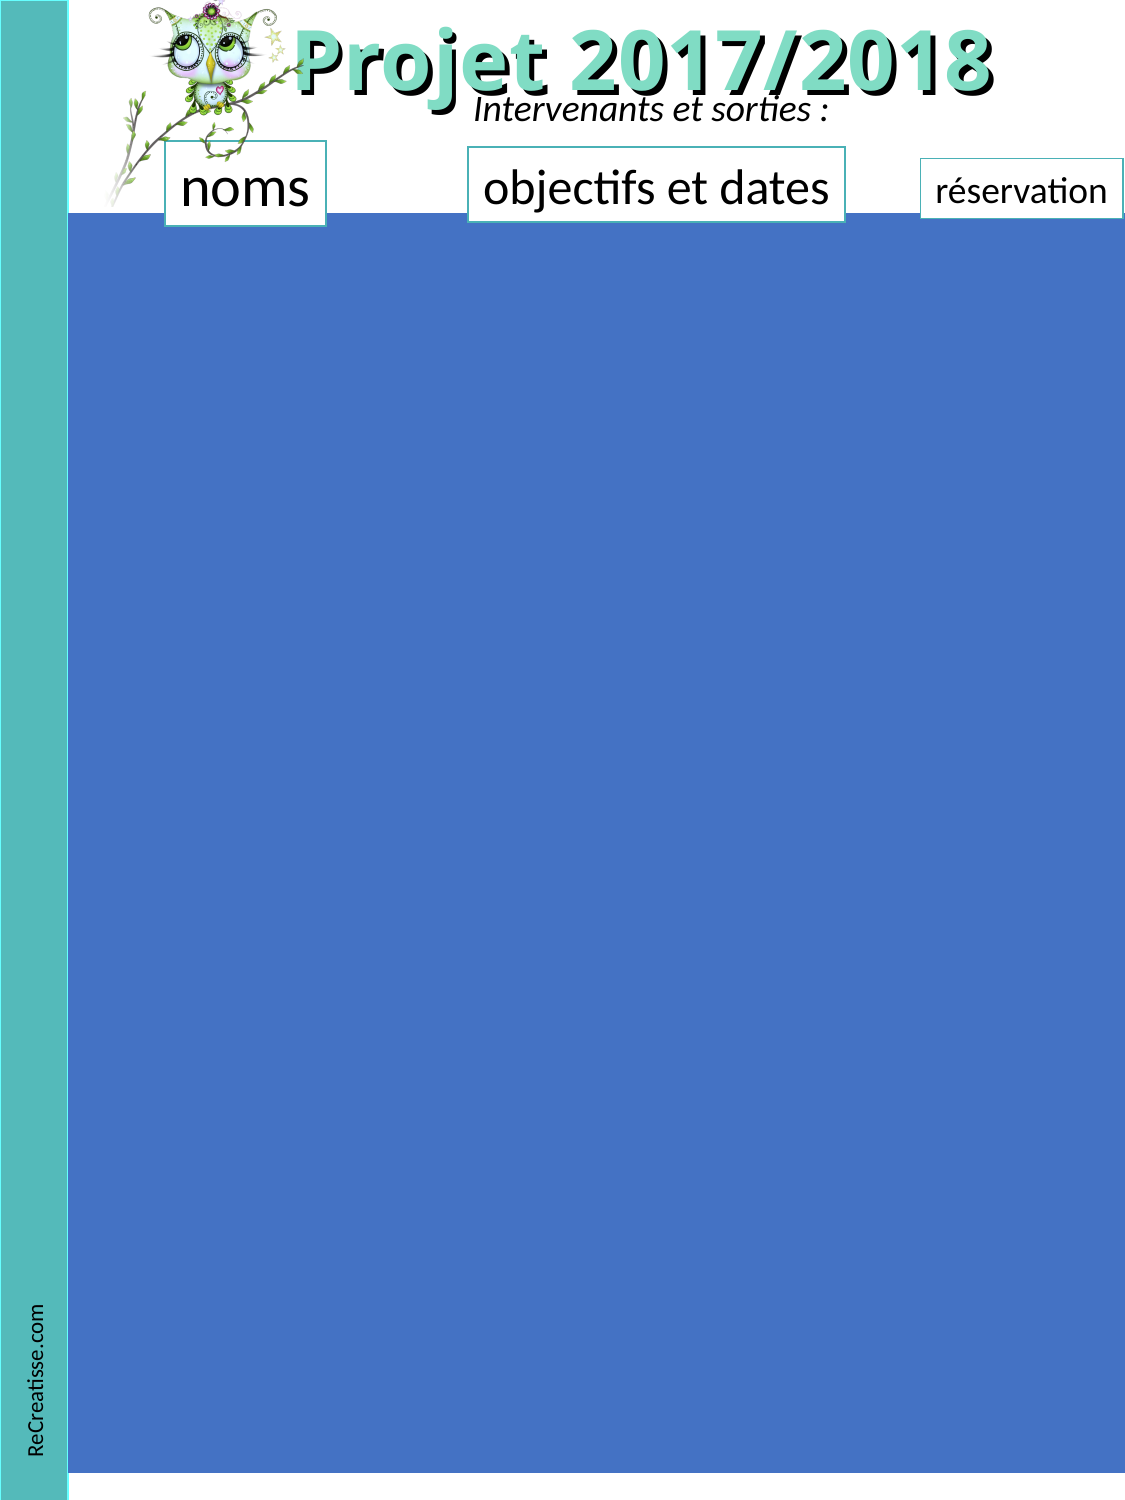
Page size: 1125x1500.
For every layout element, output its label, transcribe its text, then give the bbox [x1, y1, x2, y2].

table_cell [421, 1315, 964, 1473]
table_cell [68, 1000, 421, 1158]
table_header [421, 213, 964, 371]
table_cell [421, 1158, 964, 1315]
table_cell [421, 371, 964, 528]
table_cell [964, 843, 1125, 1000]
table_cell [68, 1315, 421, 1473]
table_cell [68, 1158, 421, 1315]
table_cell [964, 1315, 1125, 1473]
text_box Projet 2017/2018 [639, 45, 650, 76]
text_box réservation [920, 159, 1123, 219]
table_cell [421, 843, 964, 1000]
table_cell [421, 528, 964, 686]
table_header [68, 213, 421, 371]
text_box Intervenants et sorties : [458, 76, 845, 136]
picture [104, 0, 304, 207]
text_box ReCreatisse.com [13, 1289, 55, 1473]
table_cell [964, 1000, 1125, 1158]
table_header [964, 213, 1125, 371]
text_box [0, 0, 68, 1500]
table_cell [964, 528, 1125, 686]
table_cell [964, 686, 1125, 843]
table_cell [421, 1000, 964, 1158]
table_cell [964, 371, 1125, 528]
table_cell [421, 686, 964, 843]
text_box objectifs et dates [468, 147, 845, 222]
text_box Projet 2017/2018 [304, 0, 1009, 115]
table_cell [68, 686, 421, 843]
table_cell [964, 1158, 1125, 1315]
text_box noms [165, 141, 326, 226]
table_cell [68, 843, 421, 1000]
table_cell [68, 371, 421, 528]
table_cell [68, 528, 421, 686]
